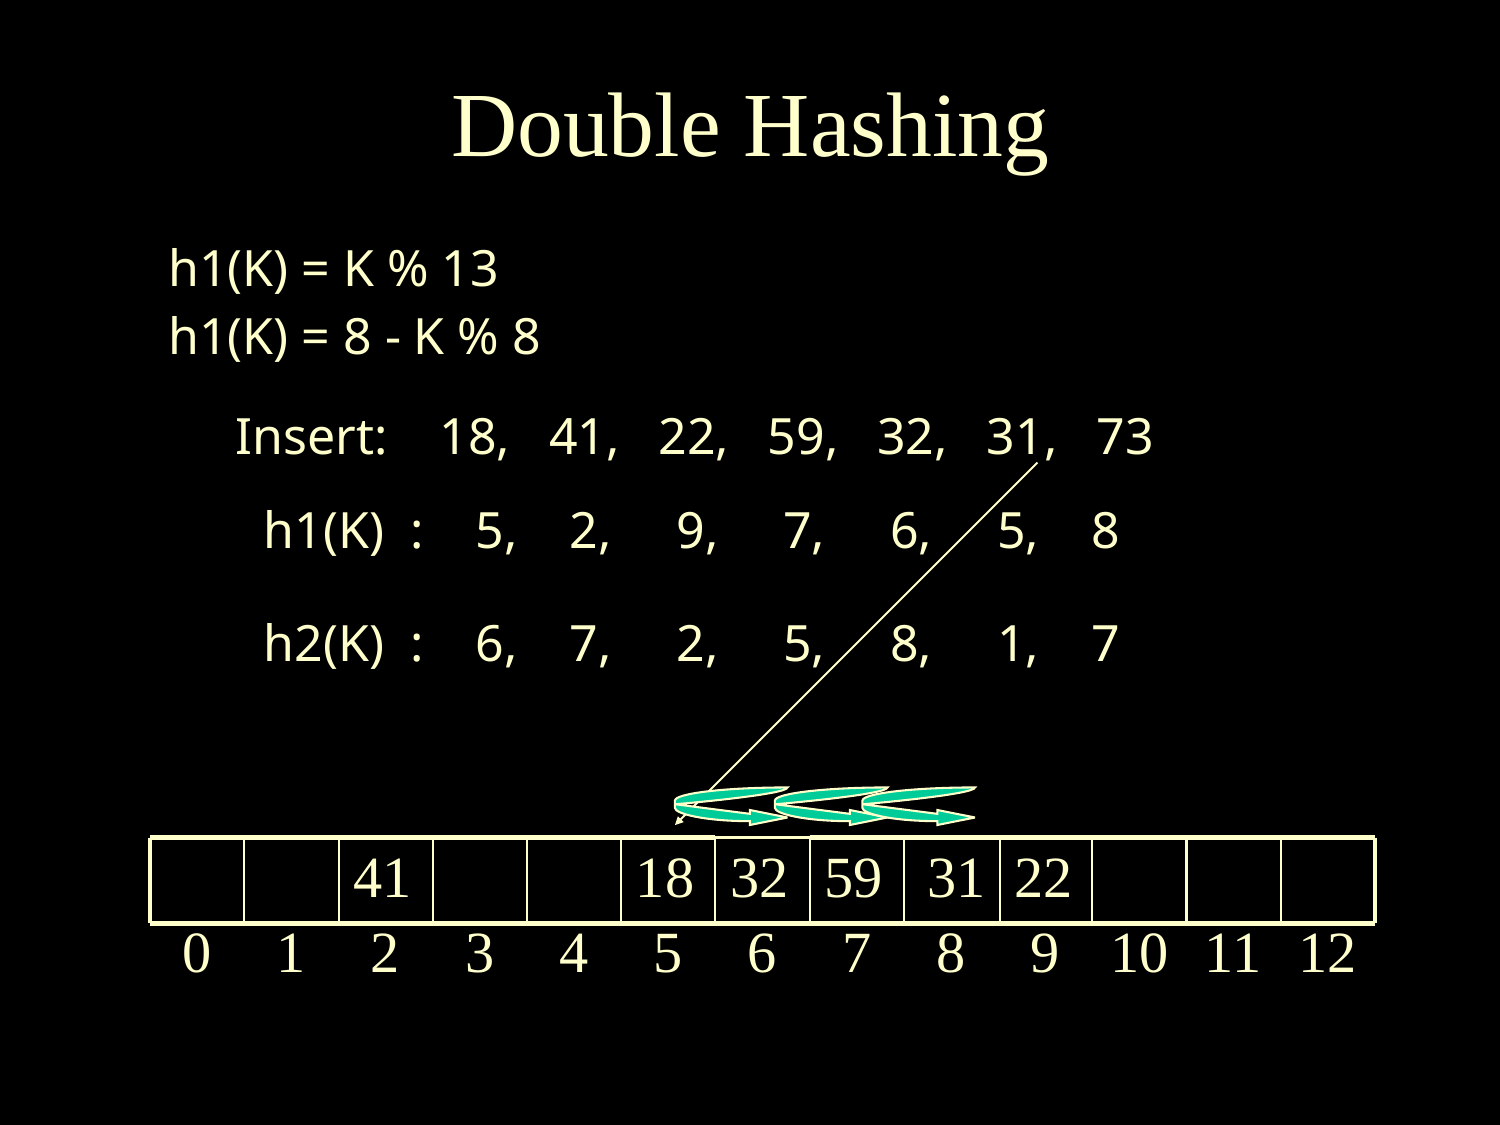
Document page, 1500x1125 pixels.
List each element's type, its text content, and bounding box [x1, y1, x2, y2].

text_box [876, 810, 976, 826]
text_box 4 [527, 912, 622, 998]
text_box h2(K) : 6, 7, 2, 5, 8, 1, 7 [819, 599, 1136, 684]
text_box 3 [433, 912, 527, 998]
text_box 2 [339, 912, 433, 998]
text_box 1 [245, 912, 339, 998]
text_box [690, 806, 755, 814]
title Double Hashing [22, 62, 1480, 188]
text_box 9 [998, 912, 1093, 998]
text_box [861, 793, 897, 815]
text_box 11 [1187, 912, 1281, 998]
text_box [776, 815, 788, 820]
text_box 22 [1001, 840, 1091, 912]
text_box h1(K) = K % 13 h1(K) = 8 - K % 8 [153, 224, 557, 377]
text_box [674, 796, 719, 815]
text_box 32 [716, 839, 809, 912]
text_box [797, 817, 855, 826]
text_box [898, 787, 976, 801]
text_box [720, 794, 765, 800]
text_box 7 [810, 912, 904, 998]
text_box 41 [340, 840, 432, 912]
text_box 10 [1093, 912, 1187, 998]
text_box [893, 808, 931, 813]
text_box 31 [912, 837, 1001, 918]
text_box [790, 787, 888, 794]
text_box 5 [622, 912, 716, 998]
text_box h2(K) : 6, 7, 2, 5, 8, 1, 7 [249, 599, 898, 684]
text_box 59 [811, 840, 903, 912]
text_box Insert: 18, 41, 22, 59, 32, 31, 73 [220, 392, 1169, 477]
text_box h1(K) : 5, 2, 9, 7, 6, 5, 8 [931, 487, 1136, 572]
text_box 18 [622, 840, 714, 912]
text_box 0 [150, 912, 245, 998]
text_box h1(K) : 5, 2, 9, 7, 6, 5, 8 [249, 487, 1010, 572]
text_box [690, 787, 788, 794]
text_box [697, 817, 755, 826]
text_box 8 [904, 912, 998, 998]
text_box [821, 810, 855, 814]
text_box 6 [716, 912, 810, 998]
text_box [774, 794, 865, 815]
text_box 12 [1281, 912, 1375, 998]
